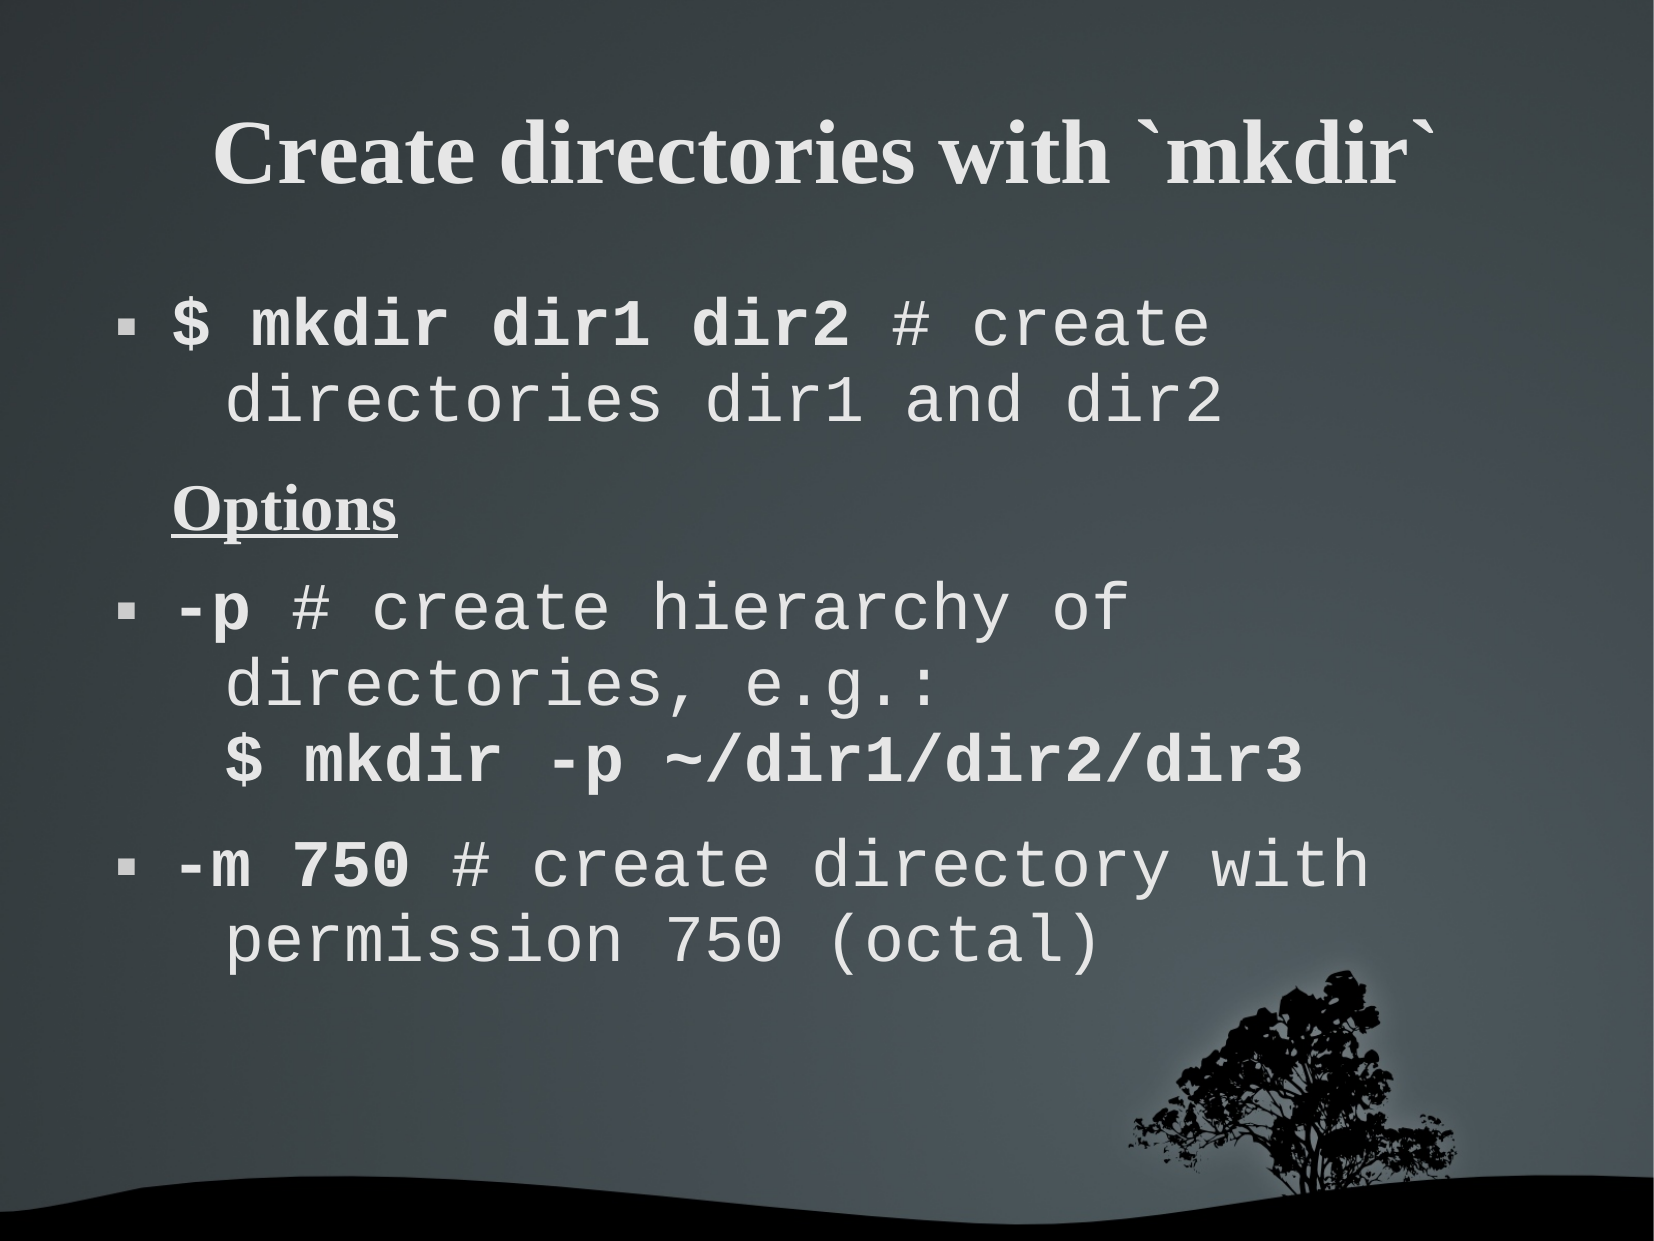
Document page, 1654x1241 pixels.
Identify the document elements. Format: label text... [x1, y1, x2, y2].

list $ mkdir dir1 dir2 # create directories dir1 and dir2 Options -p # create hierarchy of directories, e.g.: $ mkdir -p ~/dir1/dir2/dir3 -m 750 # create directory with permission 750 (octal) [82, 290, 1571, 1109]
picture [0, 0, 1654, 1241]
title Create directories with `mkdir` [82, 49, 1571, 257]
